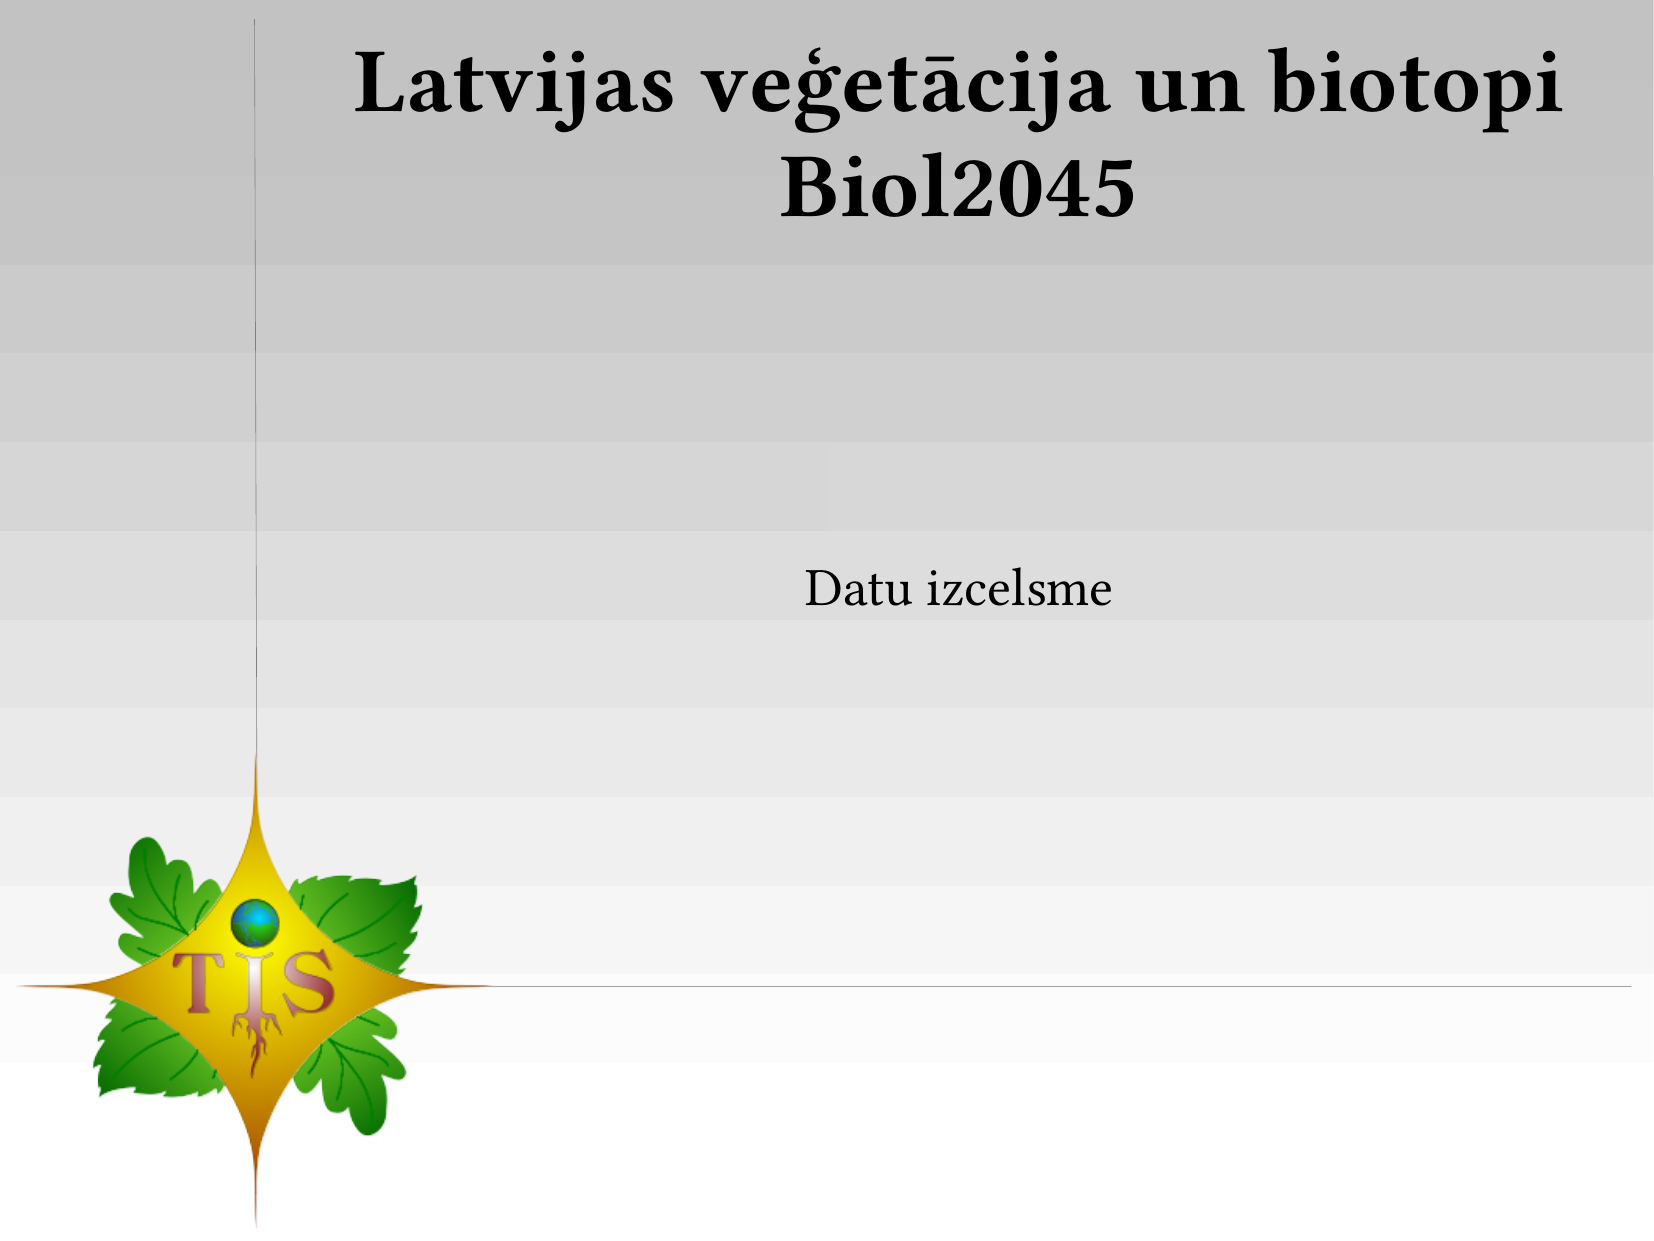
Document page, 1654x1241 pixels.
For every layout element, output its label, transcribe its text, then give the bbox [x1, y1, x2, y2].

title Datu izcelsme [295, 314, 1625, 861]
picture [0, 0, 1654, 1241]
